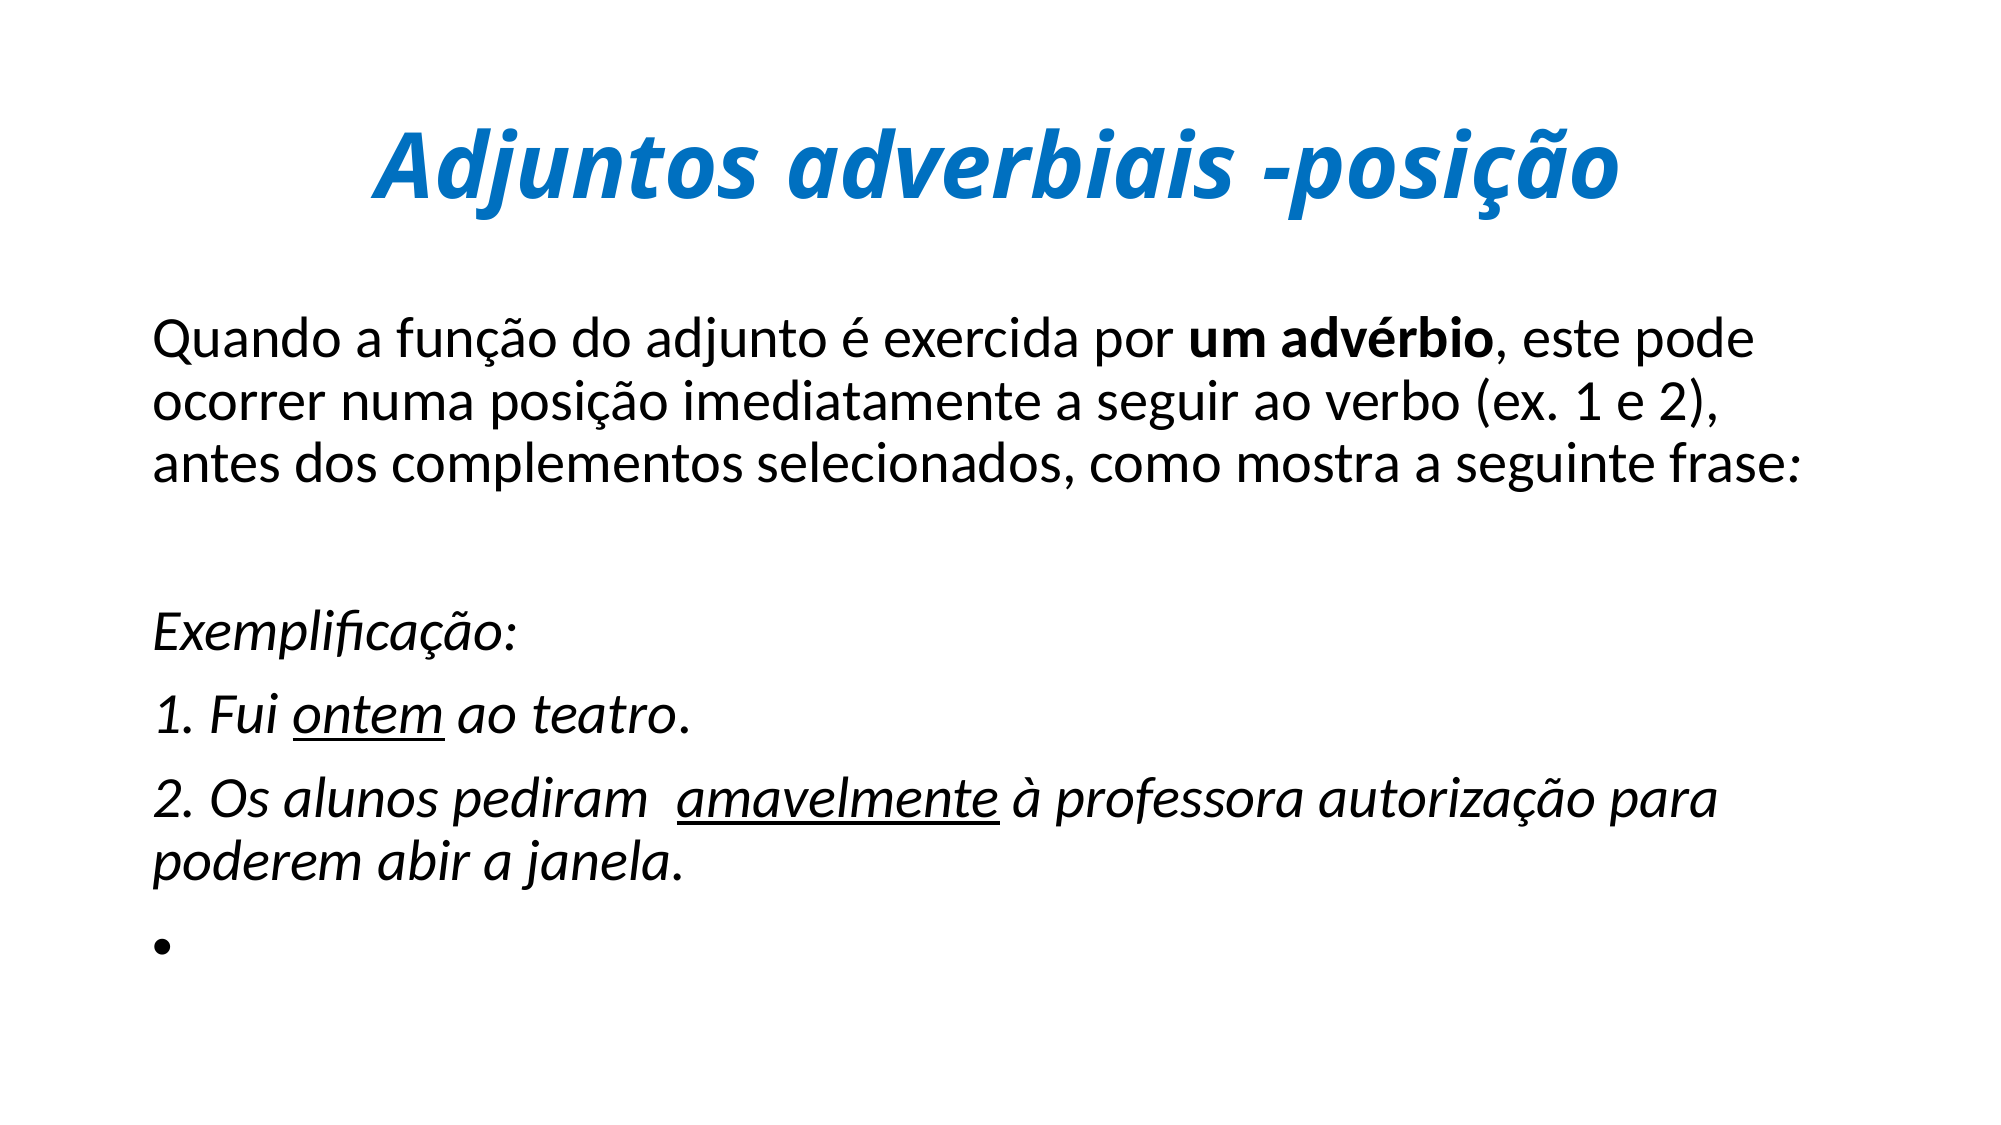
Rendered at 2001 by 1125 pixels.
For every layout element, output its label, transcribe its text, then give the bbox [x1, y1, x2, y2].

list Quando a função do adjunto é exercida por um advérbio, este pode ocorrer numa posição imediatamente a seguir ao verbo (ex. 1 e 2), antes dos complementos selecionados, como mostra a seguinte frase: Exemplificação: 1. Fui ontem ao teatro. 2. Os alunos pediram amavelmente à professora autorização para poderem abir a janela. [137, 299, 1863, 1014]
title Adjuntos adverbiais -posição [137, 59, 1863, 278]
